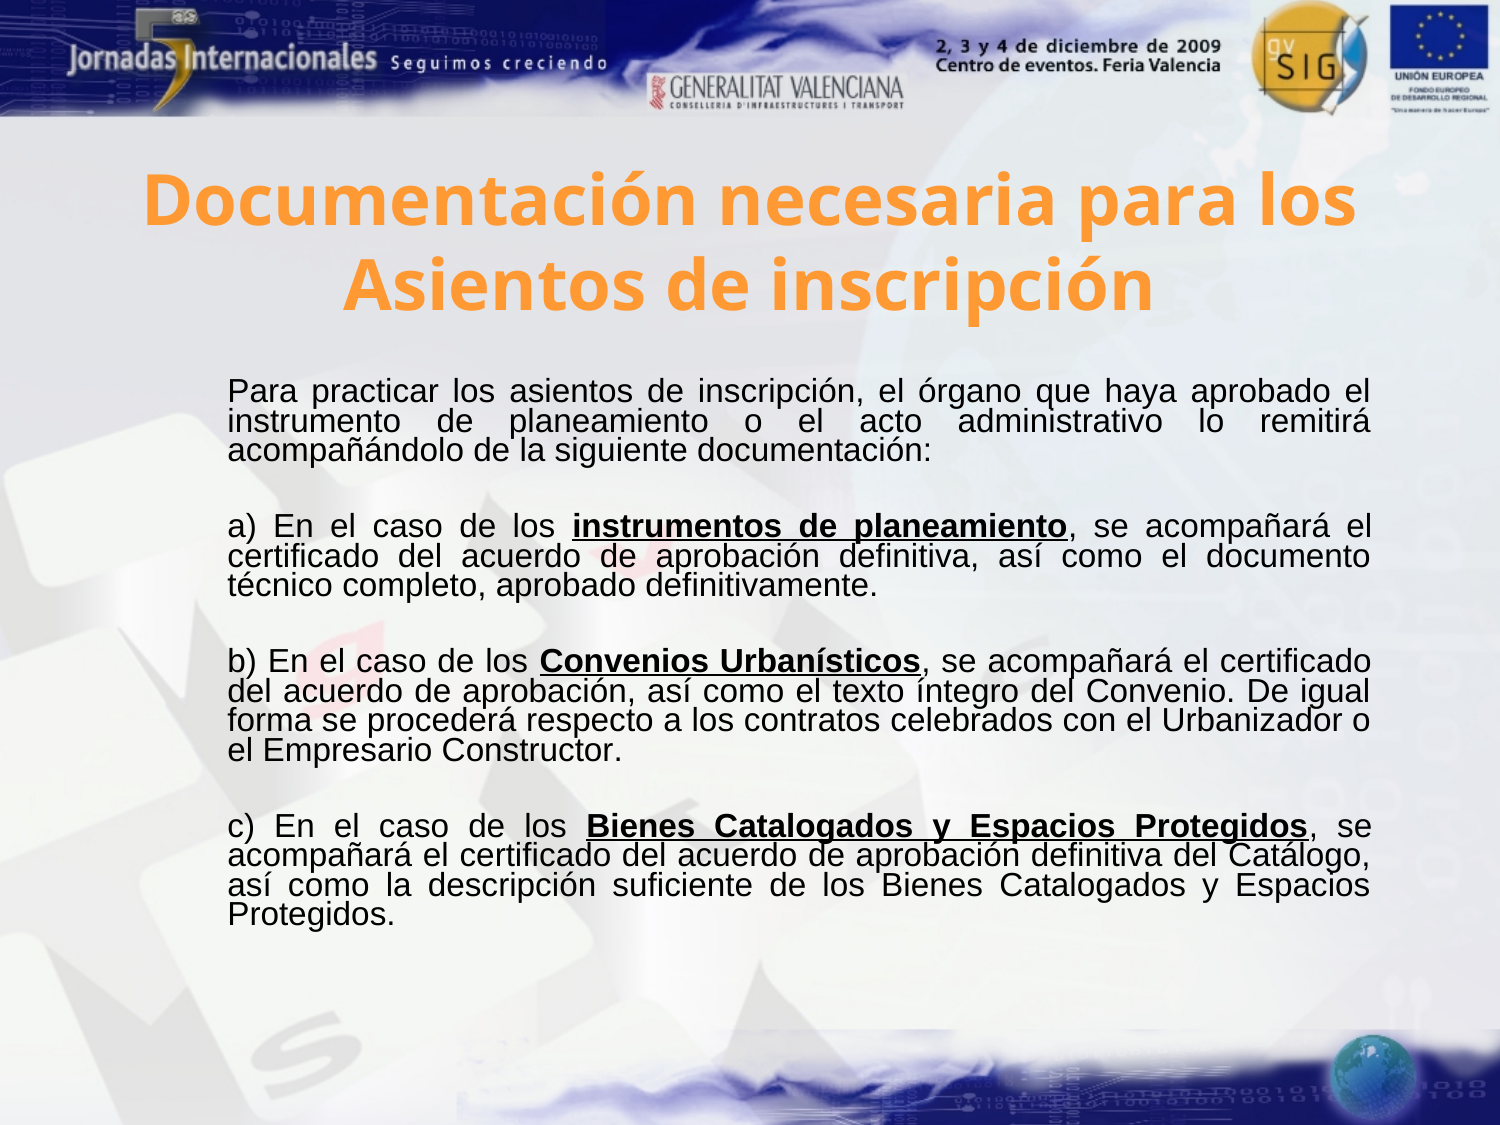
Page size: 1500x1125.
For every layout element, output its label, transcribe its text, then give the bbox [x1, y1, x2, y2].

text_box Documentación necesaria para los Asientos de inscripción [0, 174, 1500, 305]
picture [0, 305, 1500, 1125]
picture [0, 0, 1500, 174]
list Para practicar los asientos de inscripción, el órgano que haya aprobado el instrumento de planeamiento o el acto administrativo lo remitirá acompañándolo de la siguiente documentación: a) En el caso de los instrumentos de planeamiento, se acompañará el certificado del acuerdo de aprobación definitiva, así como el documento técnico completo, aprobado definitivamente. b) En el caso de los Convenios Urbanísticos, se acompañará el certificado del acuerdo de aprobación, así como el texto íntegro del Convenio. De igual forma se procederá respecto a los contratos celebrados con el Urbanizador o el Empresario Constructor. c) En el caso de los Bienes Catalogados y Espacios Protegidos, se acompañará el certificado del acuerdo de aprobación definitiva del Catálogo, así como la descripción suficiente de los Bienes Catalogados y Espacios Protegidos. [112, 333, 1388, 1079]
